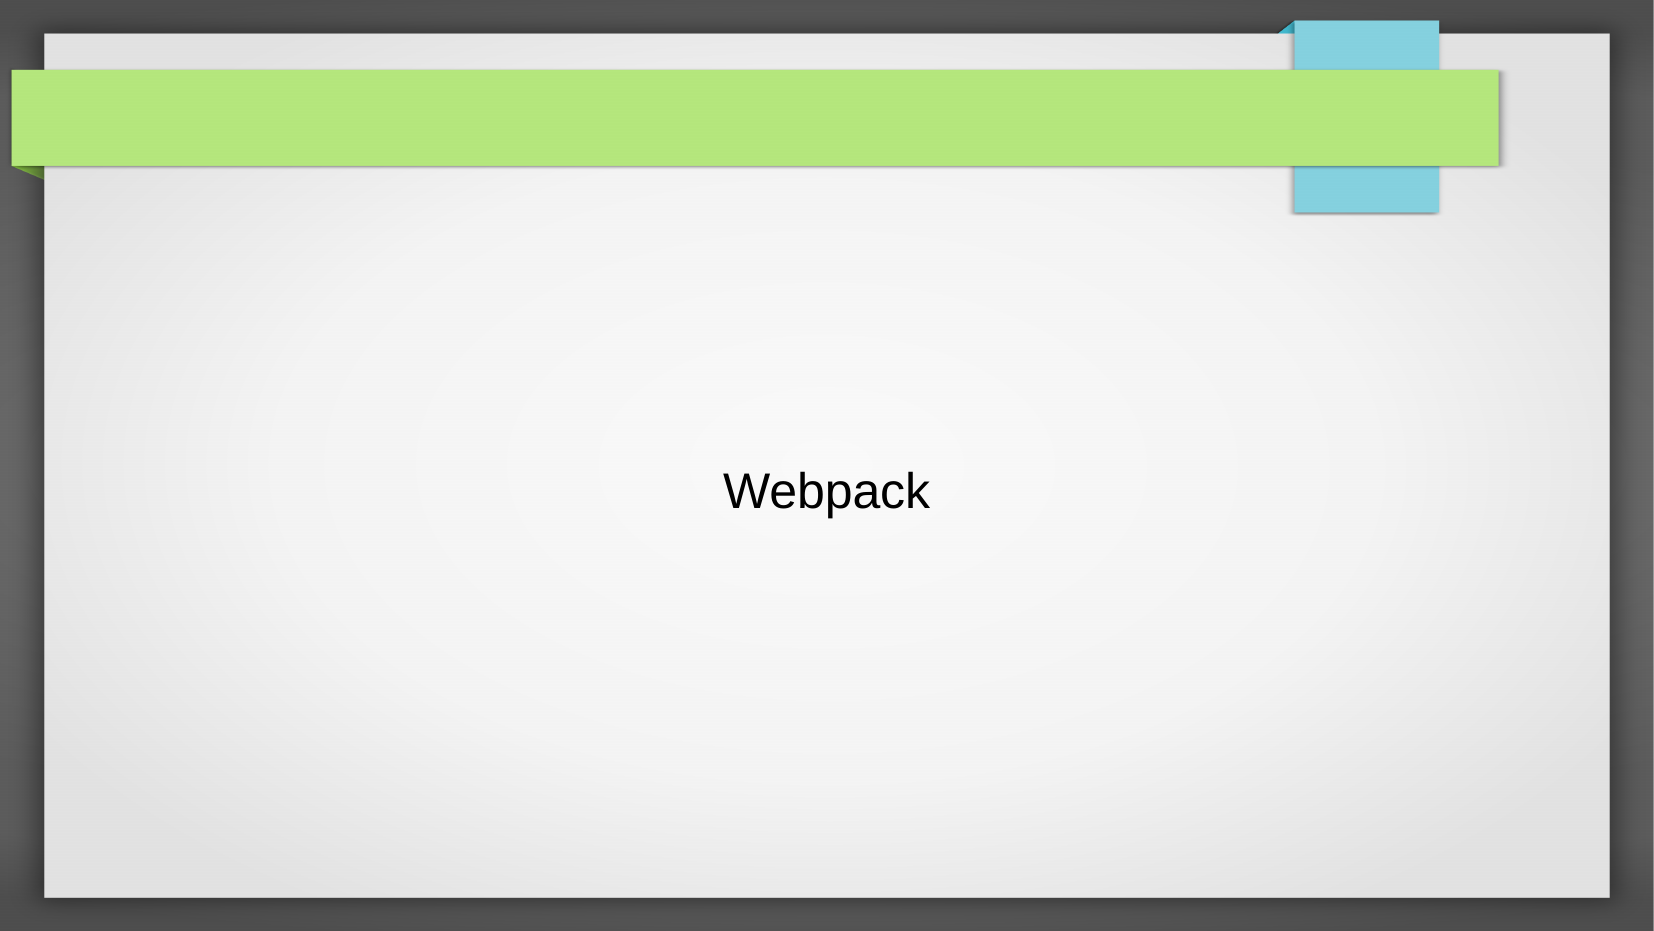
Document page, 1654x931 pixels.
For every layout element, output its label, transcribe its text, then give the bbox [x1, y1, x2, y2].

picture [0, 0, 1654, 931]
subtitle Webpack [82, 221, 1571, 761]
